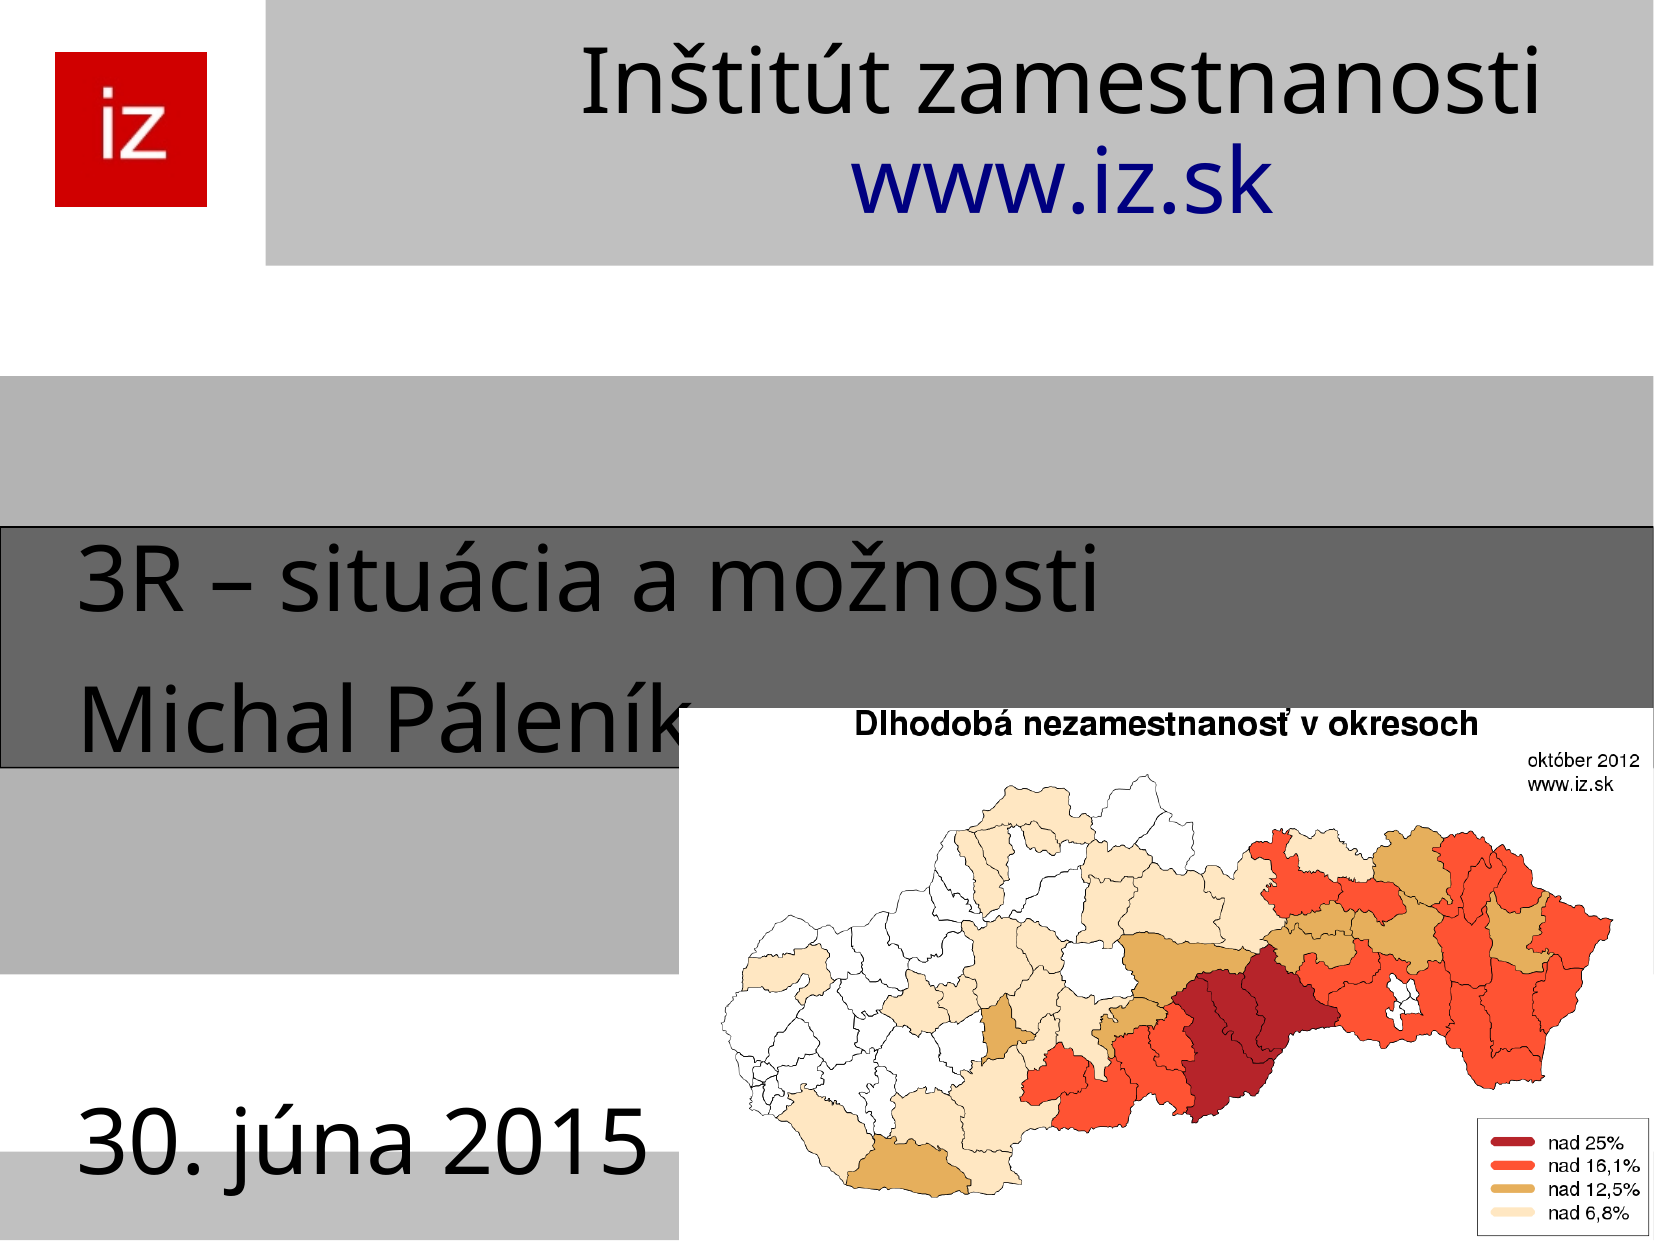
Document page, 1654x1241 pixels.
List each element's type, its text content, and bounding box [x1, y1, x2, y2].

title Inštitút zamestnanosti www.iz.sk [561, 29, 1565, 237]
text_box [0, 376, 1654, 975]
picture [55, 52, 207, 207]
list 3R – situácia a možnosti Michal Páleník 30. júna 2015 Tornaľa [59, 531, 1506, 1241]
picture [679, 708, 1654, 1241]
